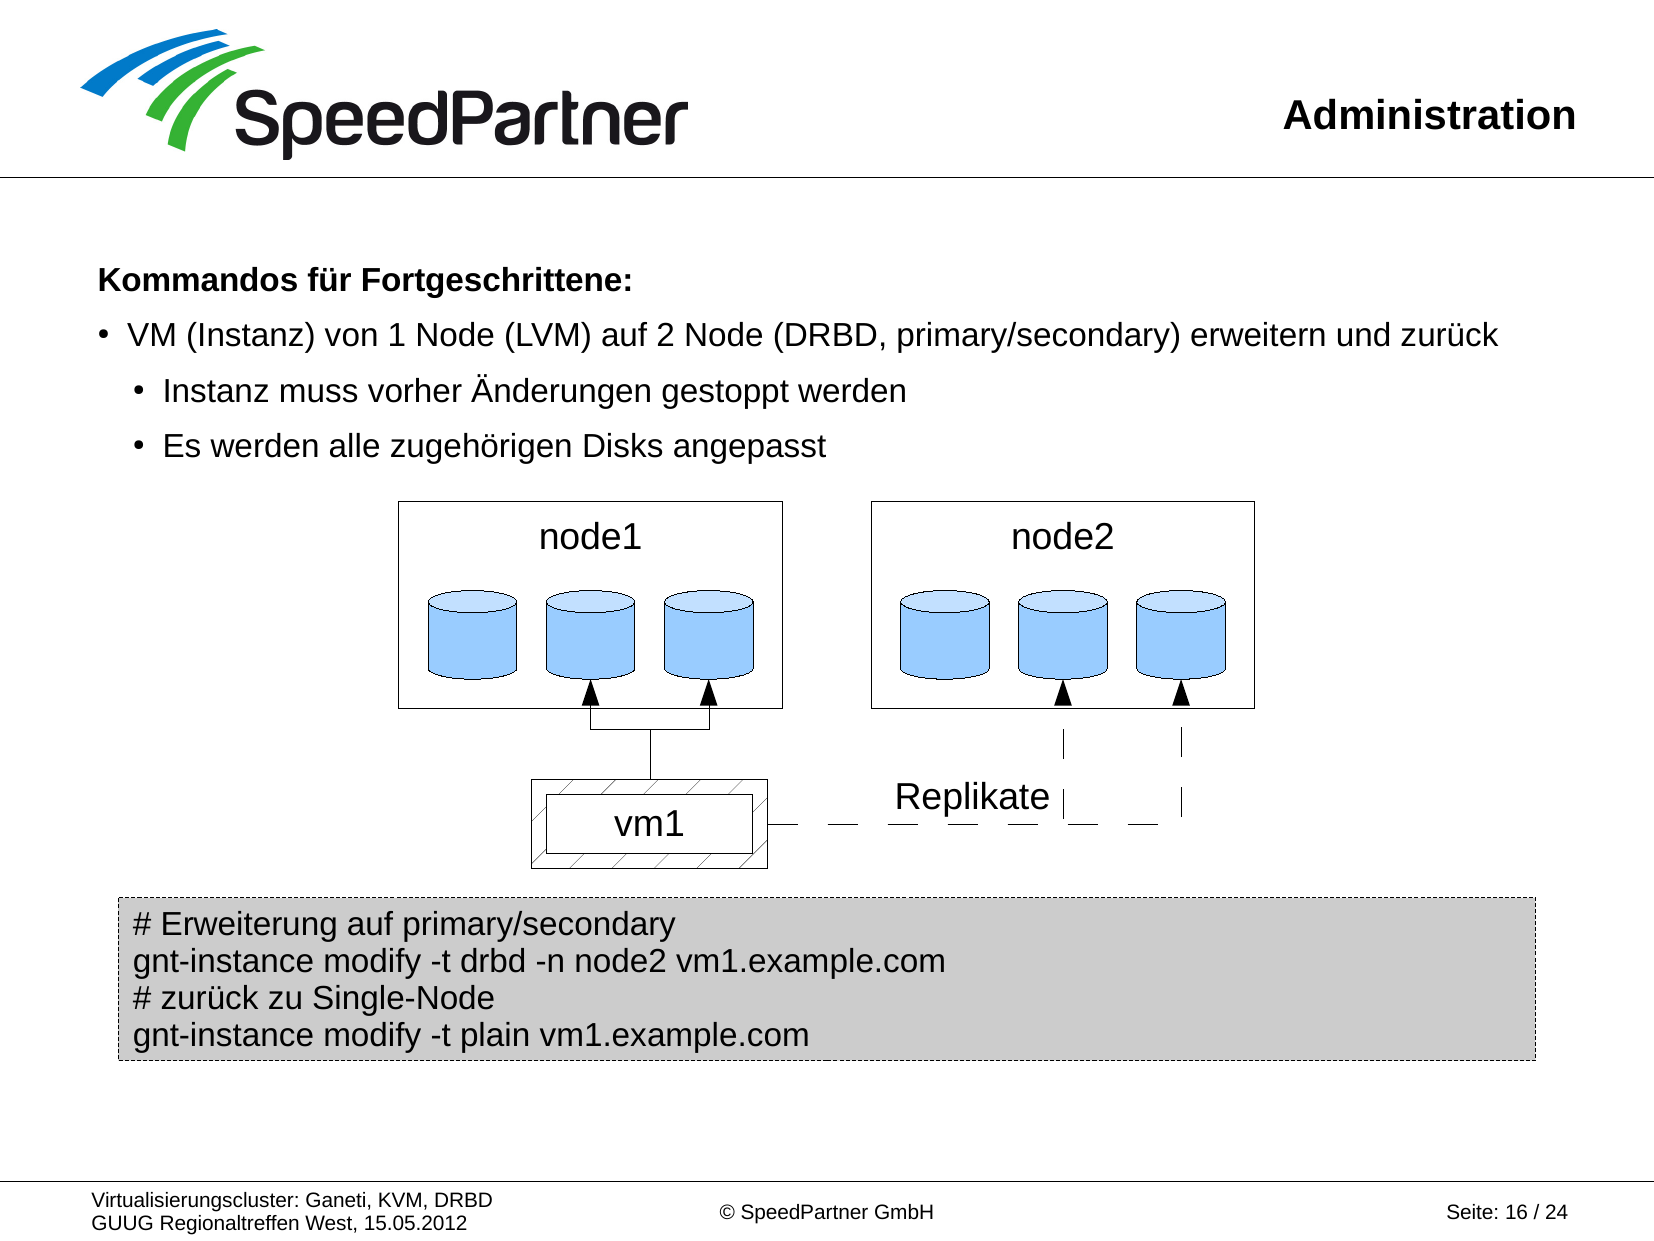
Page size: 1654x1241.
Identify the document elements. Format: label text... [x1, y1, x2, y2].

title Administration [590, 70, 1577, 160]
text_box [900, 603, 990, 680]
text_box [546, 604, 635, 680]
text_box Kommandos für Fortgeschrittene: VM (Instanz) von 1 Node (LVM) auf 2 Node (DRBD, primary/secondary) erweitern und zurück Instanz muss vorher Änderungen gestoppt werden Es werden alle zugehörigen Disks angepasst [82, 254, 1565, 1177]
text_box # Erweiterung auf primary/secondary gnt-instance modify -t drbd -n node2 vm1.example.com # zurück zu Single-Node gnt-instance modify -t plain vm1.example.com [118, 897, 1536, 1061]
text_box [428, 604, 517, 680]
text_box Replikate [879, 767, 1066, 825]
picture [80, 29, 688, 160]
text_box [1018, 603, 1108, 680]
text_box [664, 602, 754, 680]
text_box [531, 779, 768, 869]
text_box node2 [885, 507, 1241, 565]
text_box node1 [413, 507, 768, 565]
text_box [1136, 603, 1226, 680]
text_box vm1 [546, 794, 753, 854]
